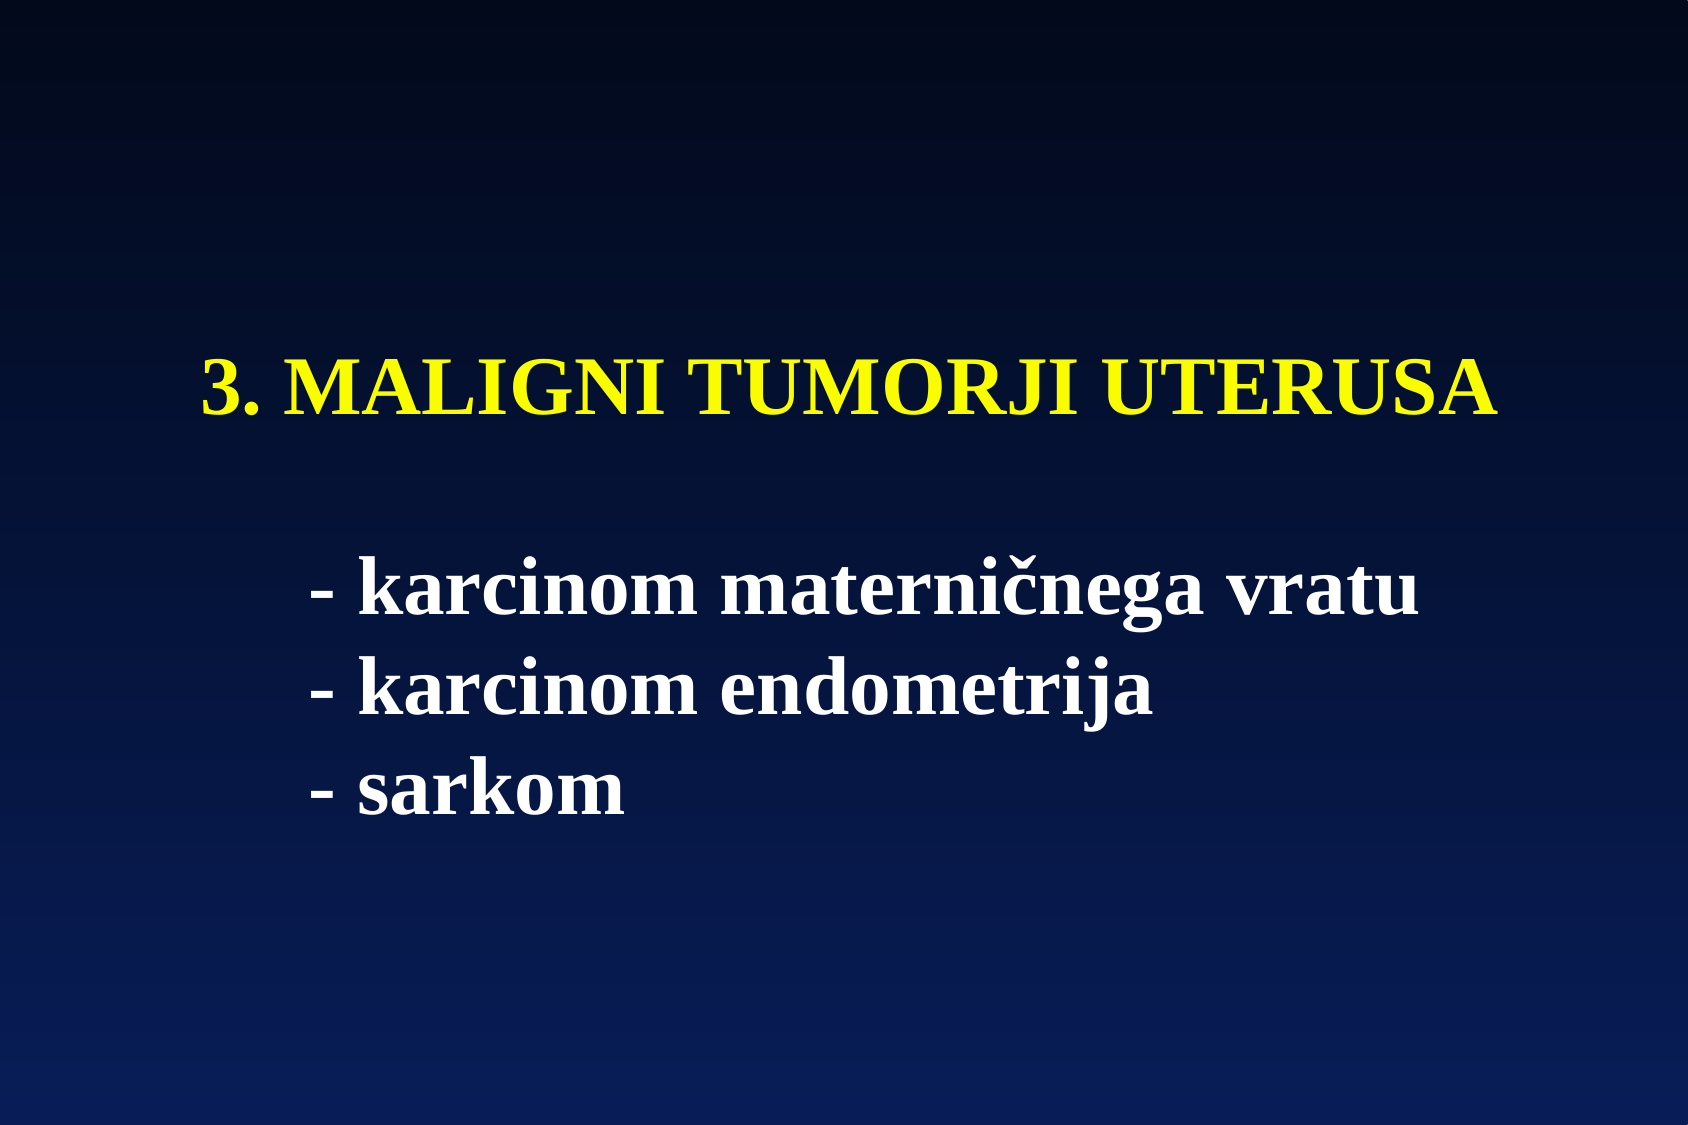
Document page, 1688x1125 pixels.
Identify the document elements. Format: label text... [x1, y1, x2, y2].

subtitle [318, 637, 1369, 925]
title 3. MALIGNI TUMORJI UTERUSA - karcinom materničnega vratu - karcinom endometrija - sarkom [143, 112, 1569, 1050]
